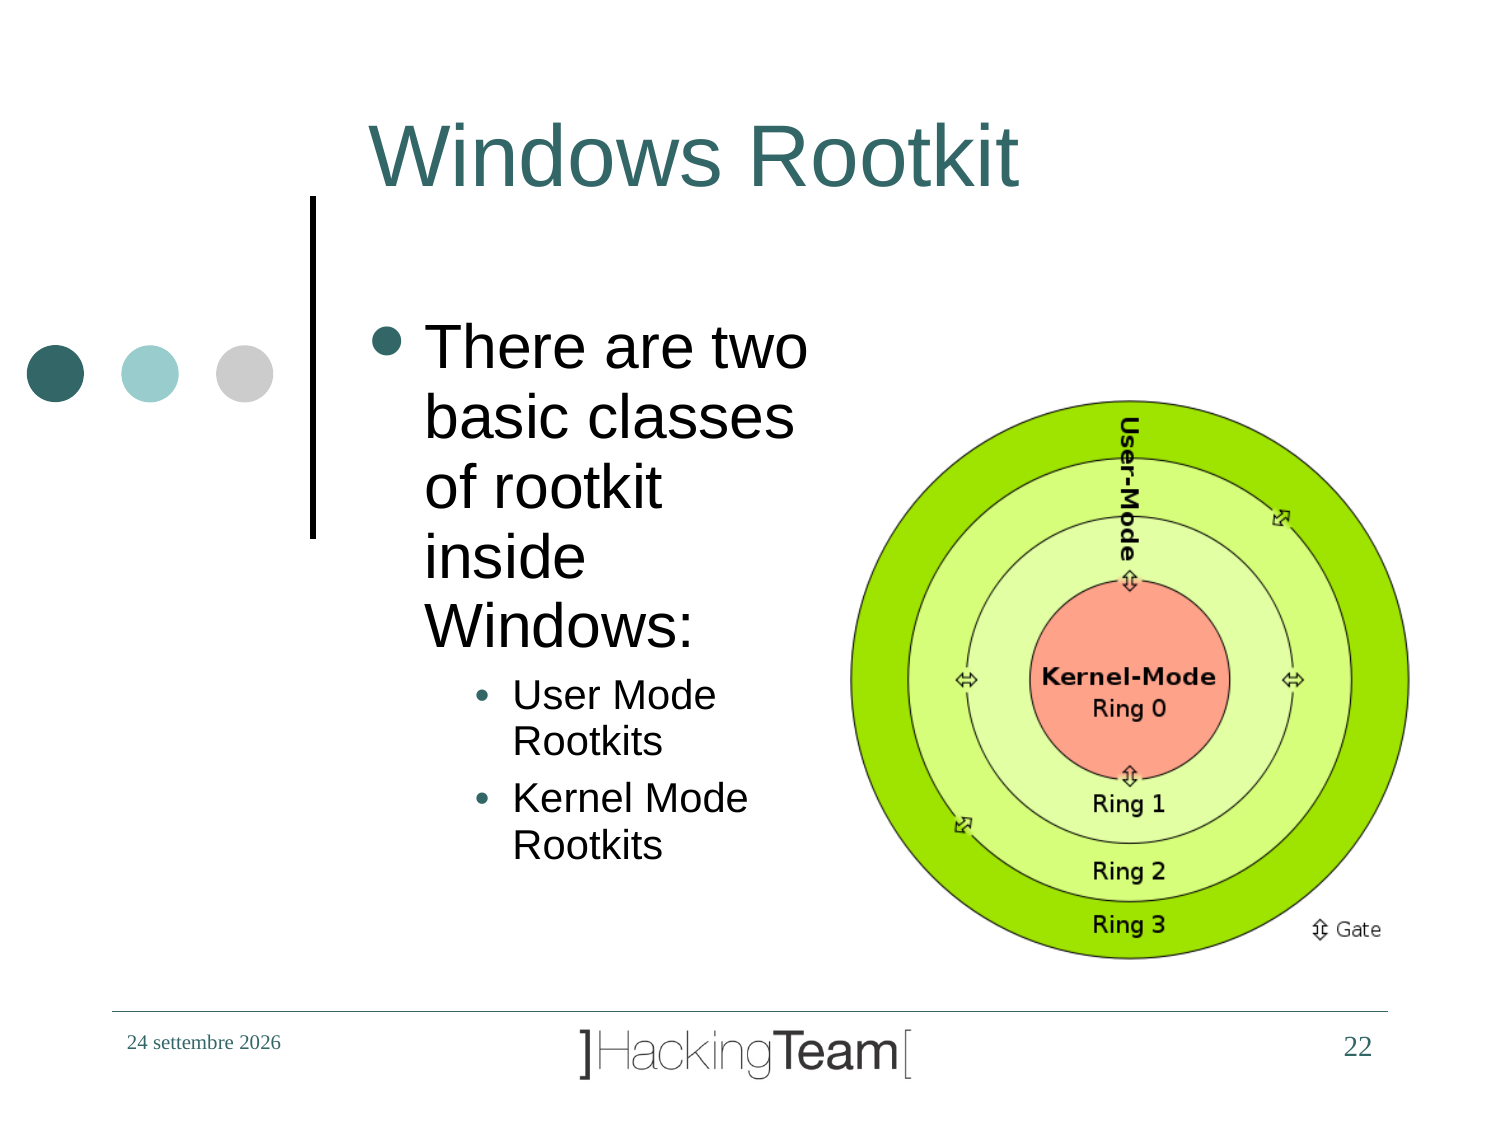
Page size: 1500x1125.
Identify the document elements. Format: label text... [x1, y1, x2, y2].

title Windows Rootkit [249, 31, 1401, 282]
picture [574, 1023, 916, 1084]
list There are two basic classes of rootkit inside Windows: User Mode Rootkits Kernel Mode Rootkits [249, 312, 812, 1056]
picture [849, 399, 1411, 961]
